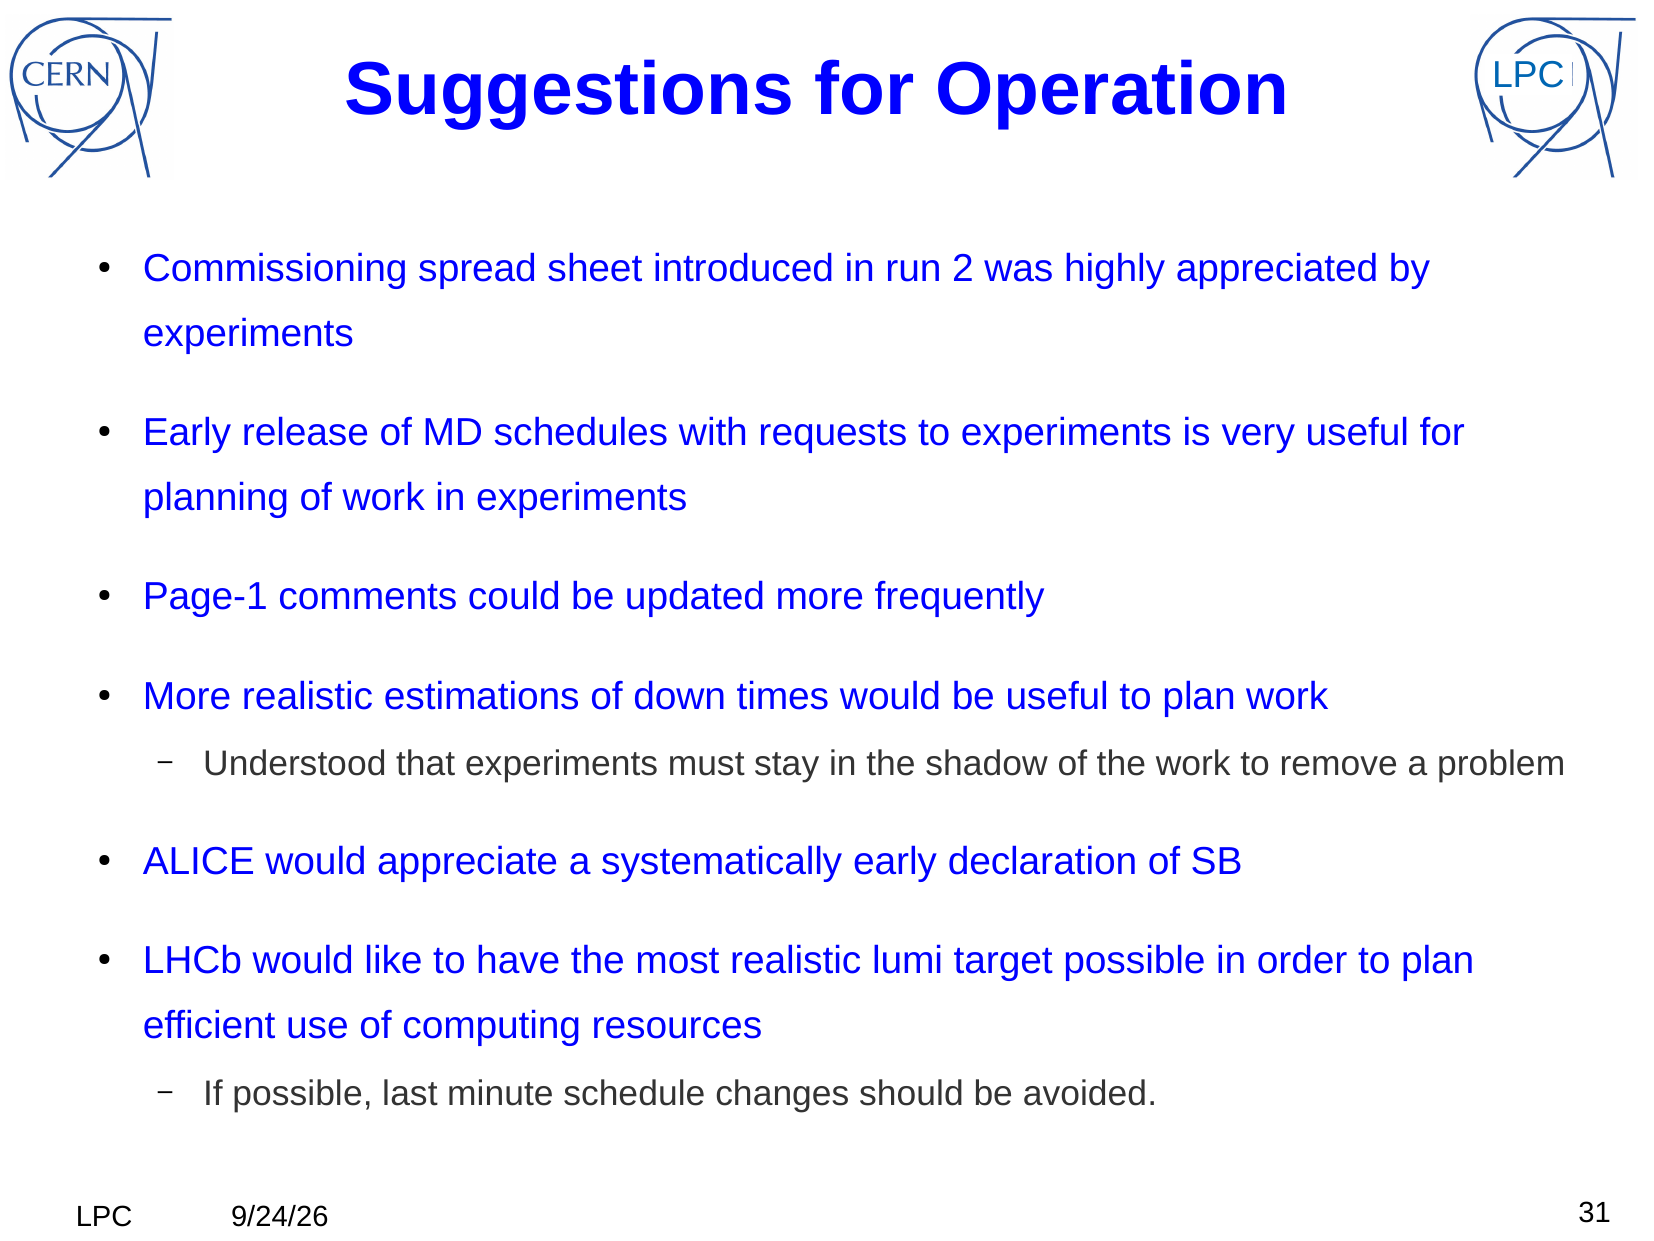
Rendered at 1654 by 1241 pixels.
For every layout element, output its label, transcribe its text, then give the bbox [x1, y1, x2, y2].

title Suggestions for Operation [173, 5, 1461, 172]
picture [5, 14, 174, 180]
picture [1470, 14, 1638, 180]
list Commissioning spread sheet introduced in run 2 was highly appreciated by experiments Early release of MD schedules with requests to experiments is very useful for planning of work in experiments Page-1 comments could be updated more frequently More realistic estimations of down times would be useful to plan work Understood that experiments must stay in the shadow of the work to remove a problem ALICE would appreciate a systematically early declaration of SB LHCb would like to have the most realistic lumi target possible in order to plan efficient use of computing resources If possible, last minute schedule changes should be avoided. [82, 225, 1571, 1141]
